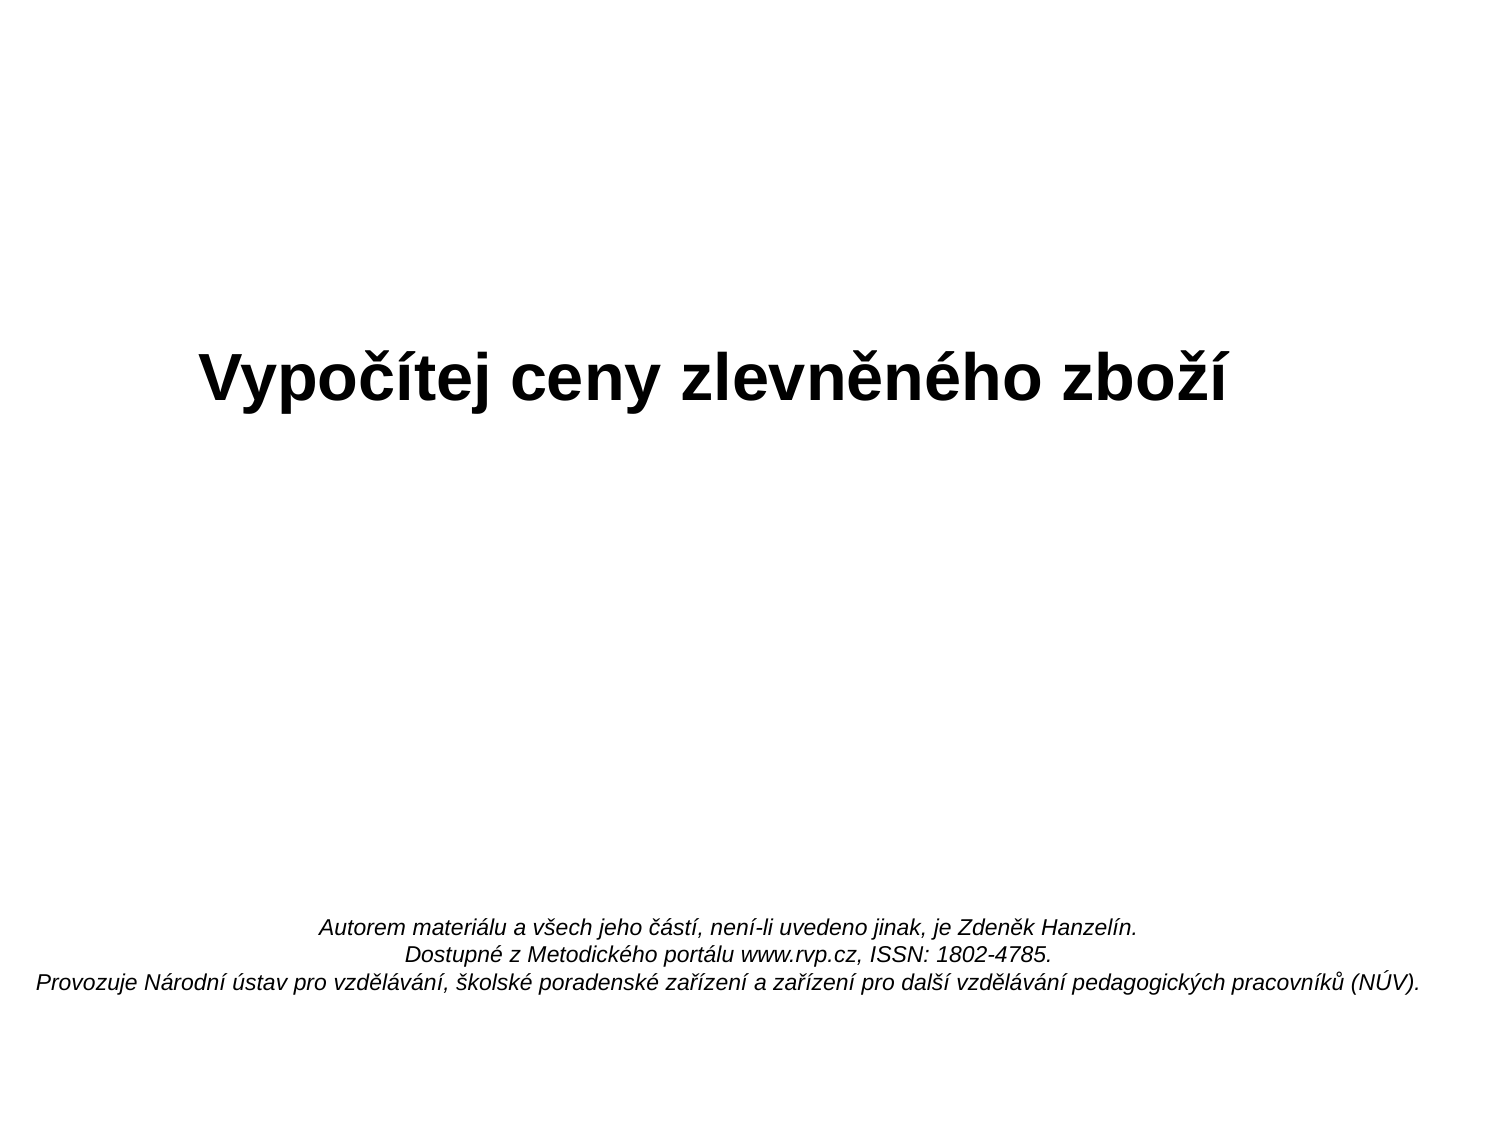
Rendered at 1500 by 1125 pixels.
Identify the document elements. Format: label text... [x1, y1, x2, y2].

text_box Vypočítej ceny zlevněného zboží [183, 326, 1275, 423]
text_box Autorem materiálu a všech jeho částí, není-li uvedeno jinak, je Zdeněk Hanzelín. Dostupné z Metodického portálu www.rvp.cz, ISSN: 1802-4785. Provozuje Národní ústav pro vzdělávání, školské poradenské zařízení a zařízení pro další vzdělávání pedagogických pracovníků (NÚV). [0, 905, 1479, 1002]
